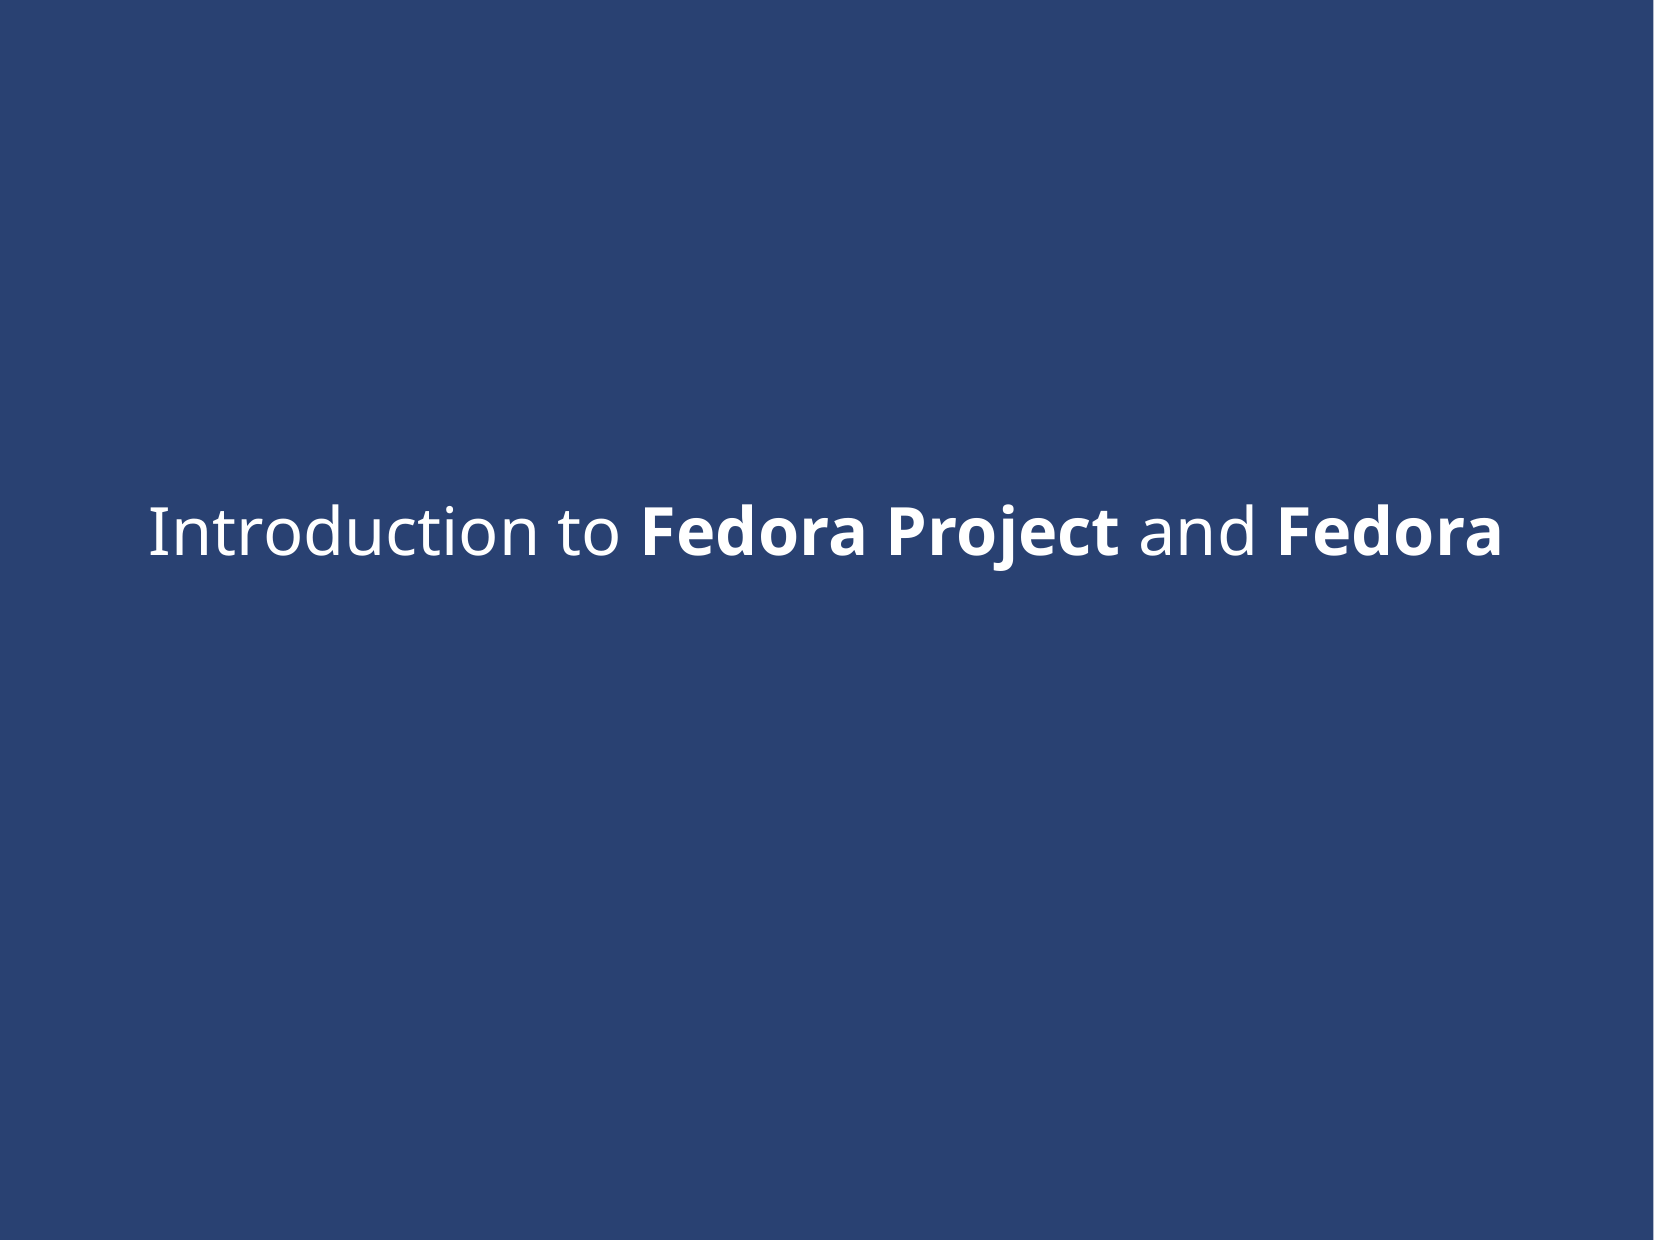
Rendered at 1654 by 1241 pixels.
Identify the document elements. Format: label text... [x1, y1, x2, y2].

subtitle Introduction to Fedora Project and Fedora [82, 49, 1571, 1109]
